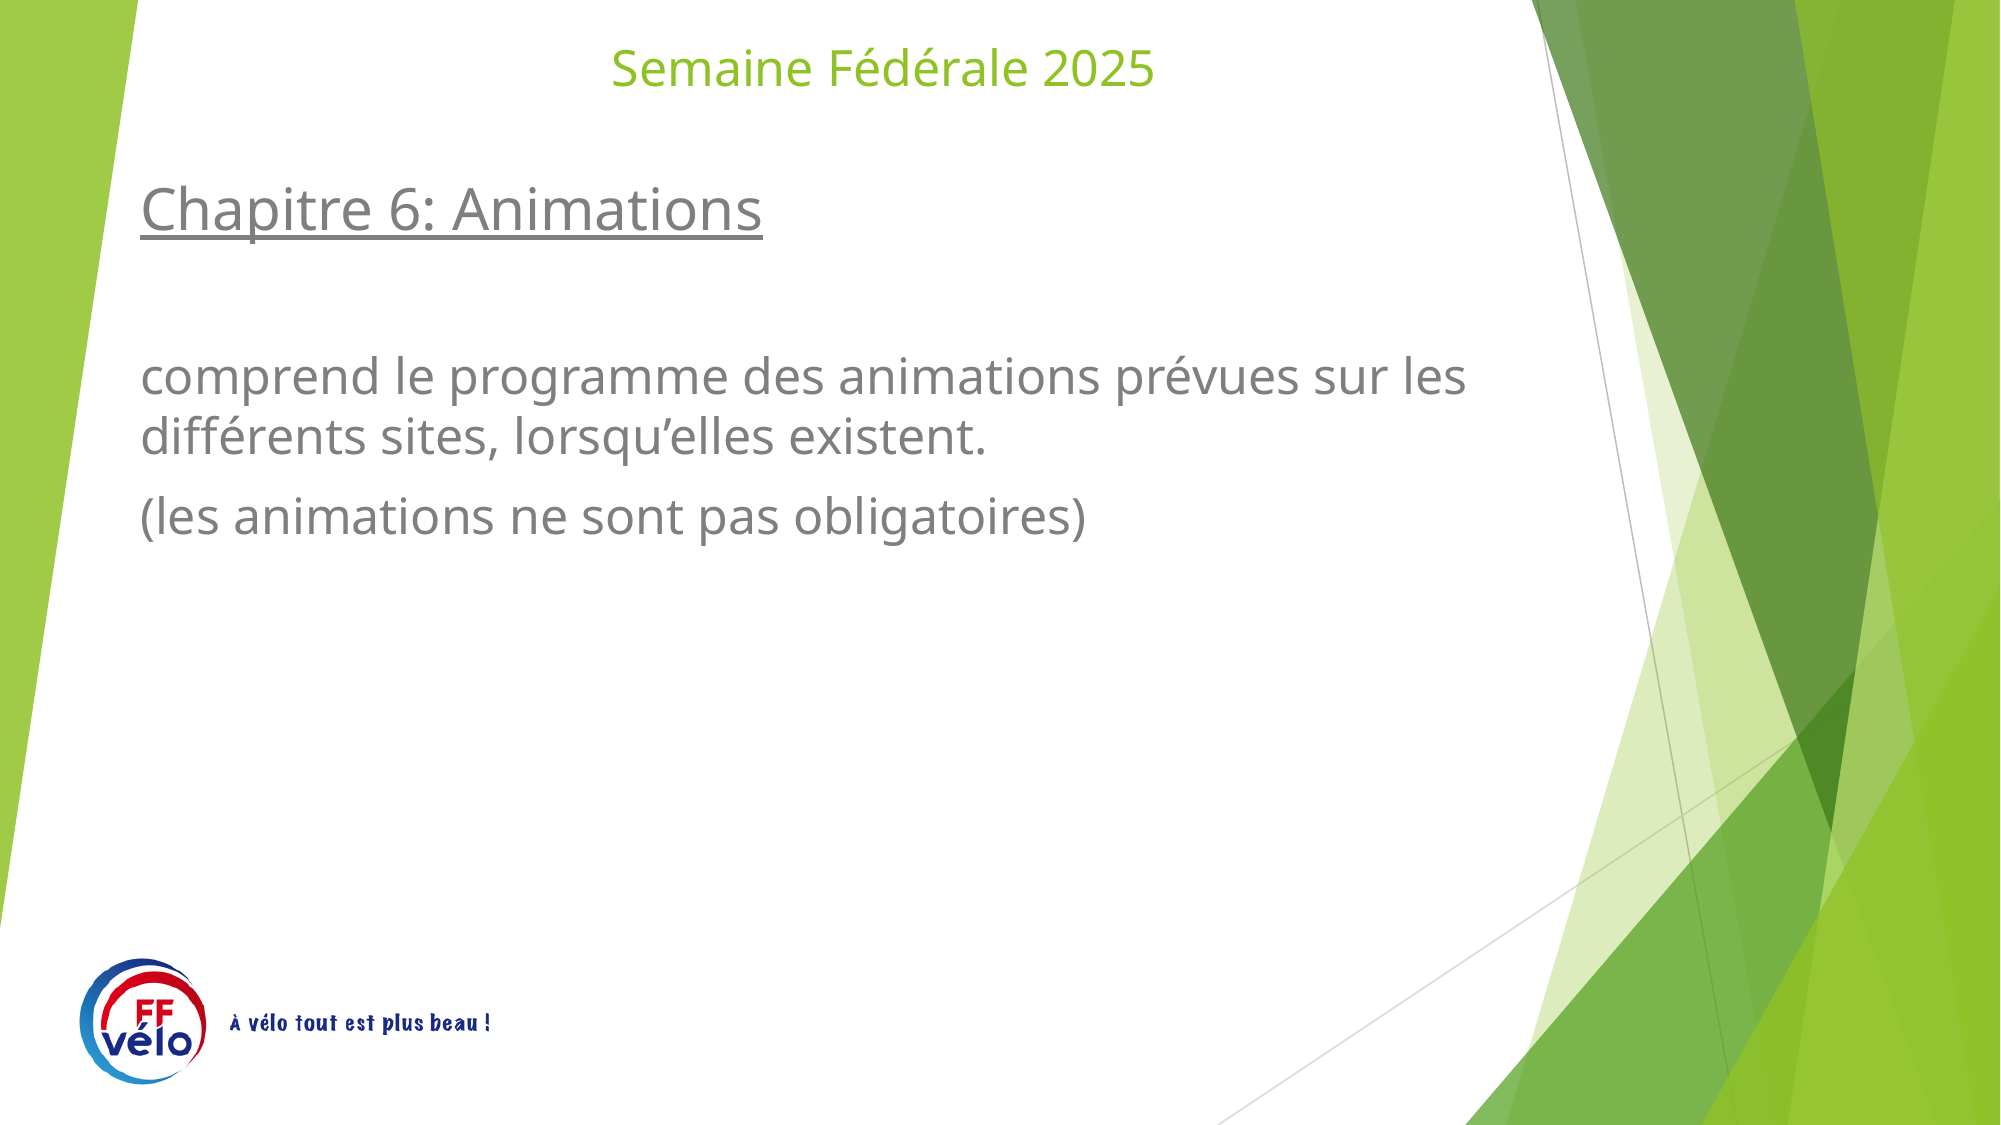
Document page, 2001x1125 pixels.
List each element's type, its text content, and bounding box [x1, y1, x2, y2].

picture [78, 954, 504, 1088]
title Semaine Fédérale 2025 [247, 15, 1522, 105]
subtitle Chapitre 6: Animations comprend le programme des animations prévues sur les différents sites, lorsqu’elles existent. (les animations ne sont pas obligatoires) [125, 164, 1522, 961]
